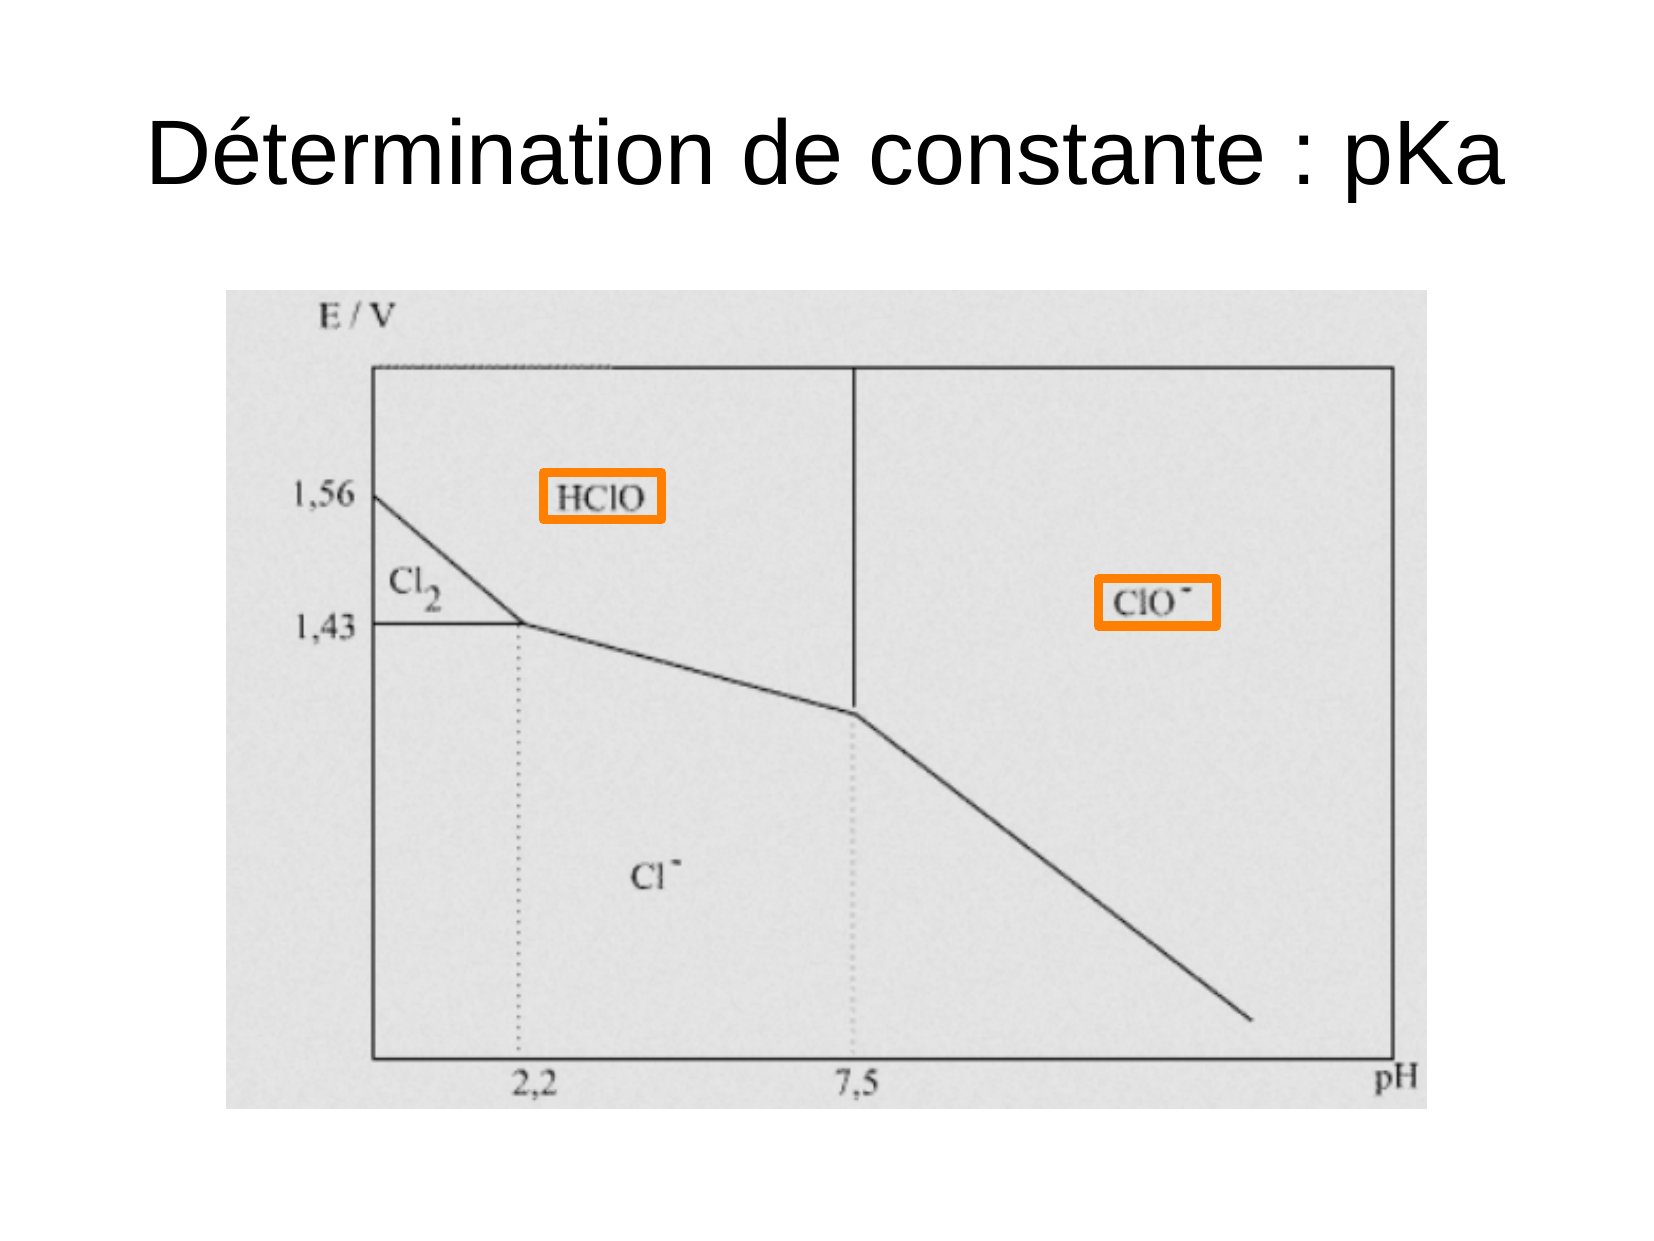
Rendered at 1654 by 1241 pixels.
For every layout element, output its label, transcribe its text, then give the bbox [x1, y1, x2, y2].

title Détermination de constante : pKa [82, 49, 1571, 257]
picture [226, 290, 1427, 1109]
